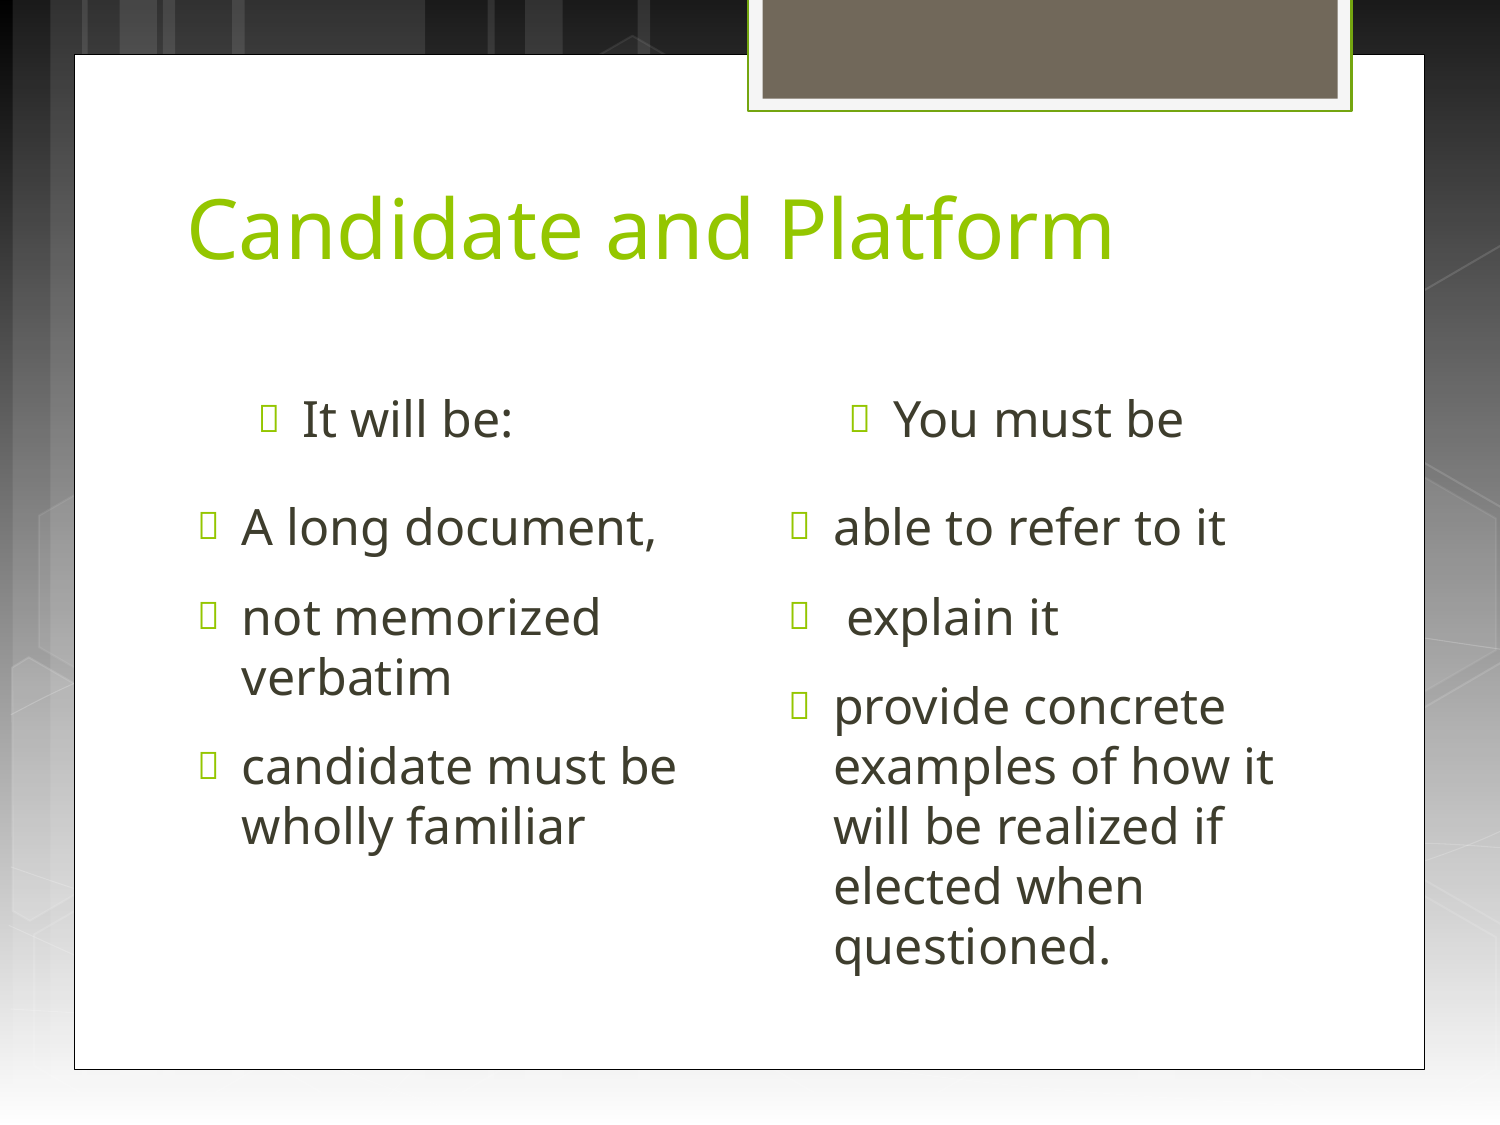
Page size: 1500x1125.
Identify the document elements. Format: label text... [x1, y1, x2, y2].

title Candidate and Platform [171, 168, 1324, 357]
list You must be [822, 379, 1324, 485]
list able to refer to it explain it provide concrete examples of how it will be realized if elected when questioned. [761, 487, 1323, 954]
list A long document, not memorized verbatim candidate must be wholly familiar [170, 487, 732, 954]
list It will be: [231, 379, 734, 485]
